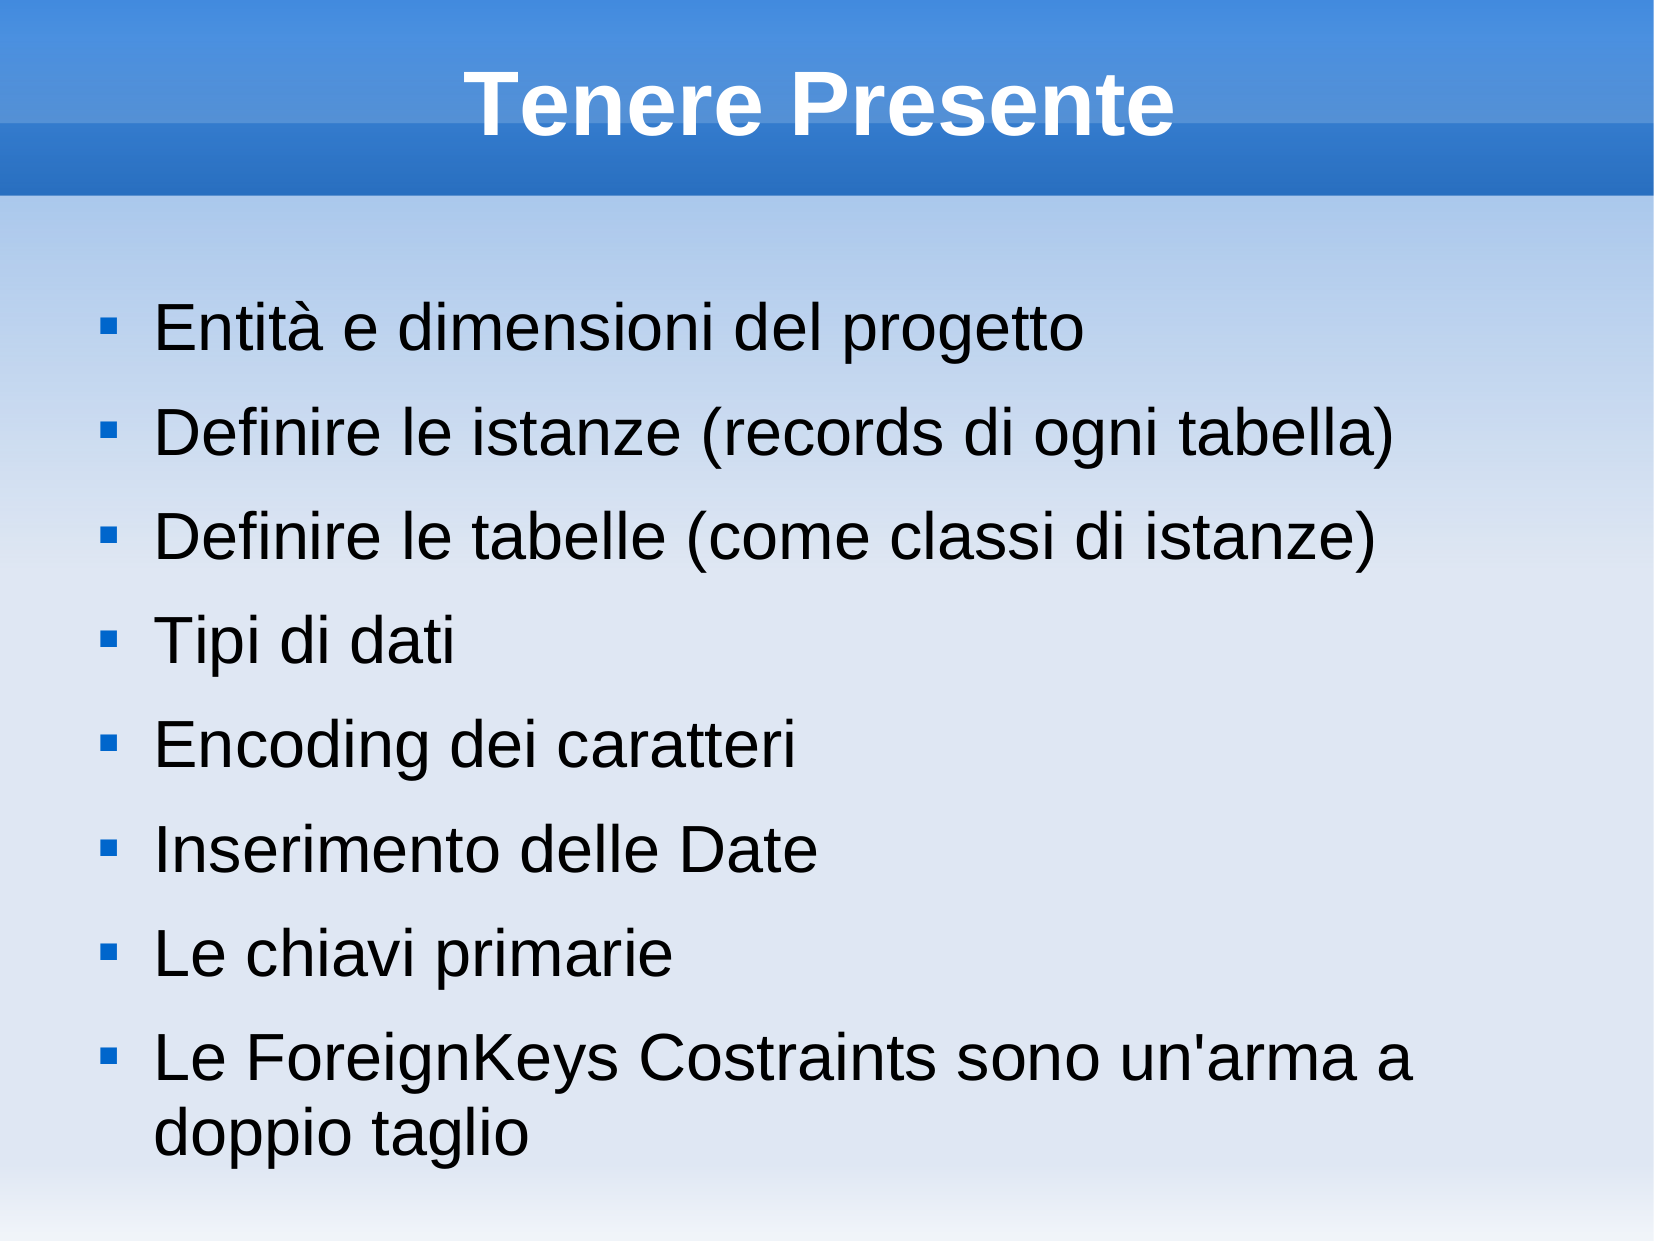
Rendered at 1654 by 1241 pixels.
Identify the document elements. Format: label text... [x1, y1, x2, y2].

list Entità e dimensioni del progetto Definire le istanze (records di ogni tabella) Definire le tabelle (come classi di istanze) Tipi di dati Encoding dei caratteri Inserimento delle Date Le chiavi primarie Le ForeignKeys Costraints sono un'arma a doppio taglio [82, 290, 1571, 1170]
picture [0, 0, 1654, 1241]
title Tenere Presente [76, 7, 1565, 200]
